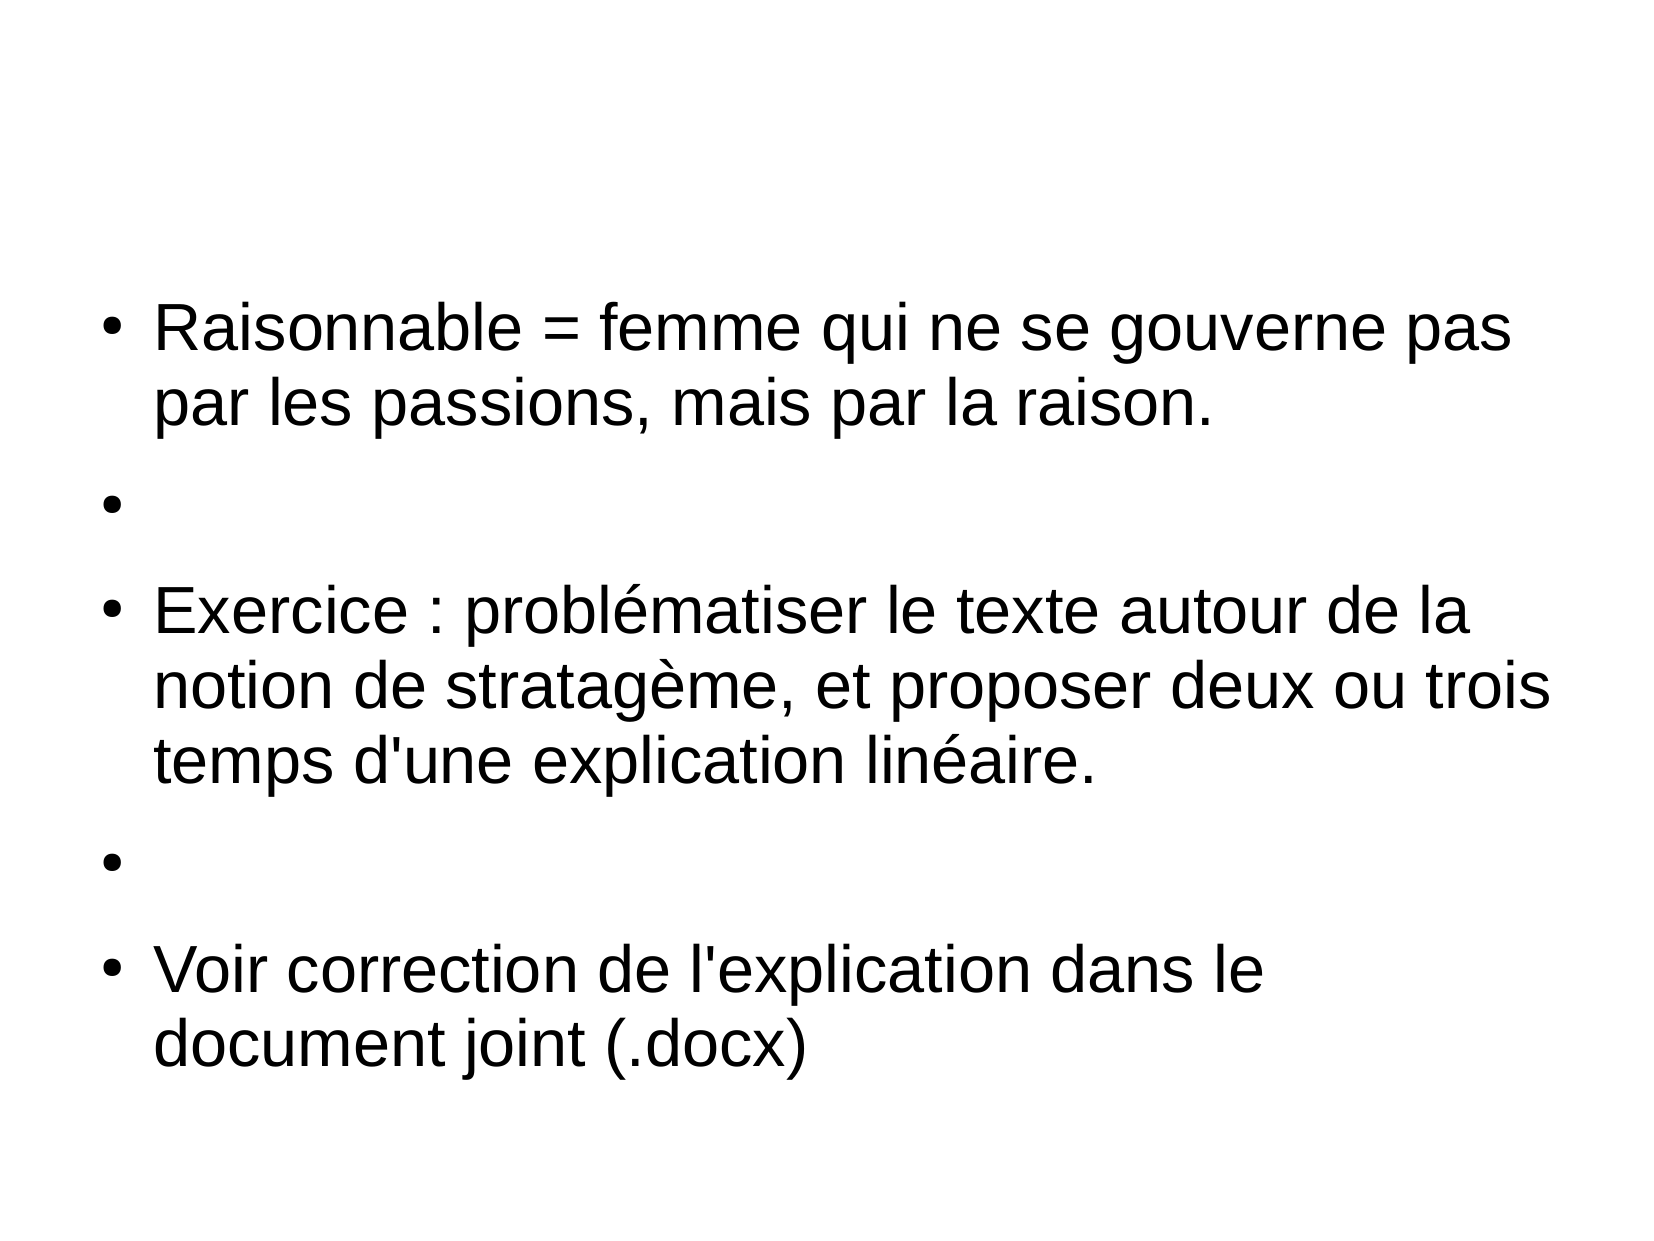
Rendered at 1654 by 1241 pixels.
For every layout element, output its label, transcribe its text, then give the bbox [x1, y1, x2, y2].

list Raisonnable = femme qui ne se gouverne pas par les passions, mais par la raison. Exercice : problématiser le texte autour de la notion de stratagème, et proposer deux ou trois temps d'une explication linéaire. Voir correction de l'explication dans le document joint (.docx) [82, 290, 1571, 1082]
